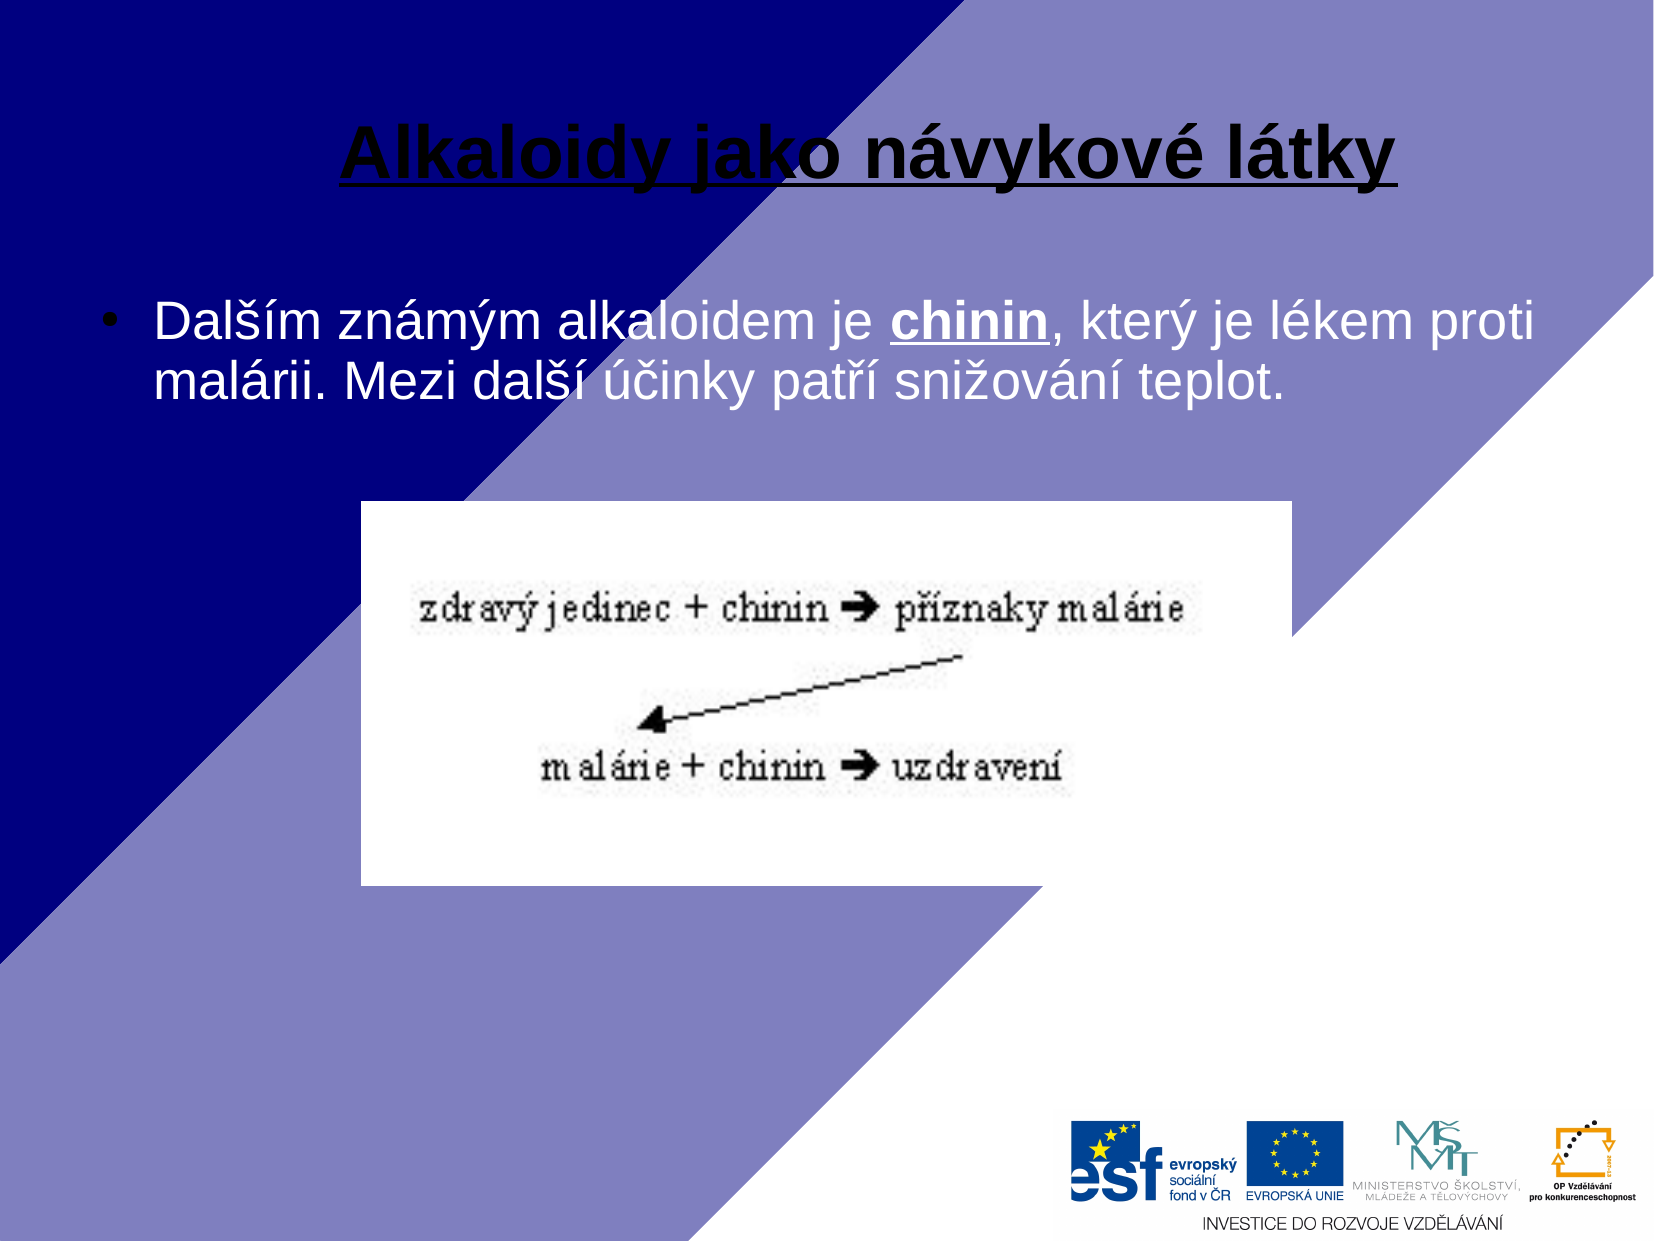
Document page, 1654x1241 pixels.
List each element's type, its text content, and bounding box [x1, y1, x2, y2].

picture [1053, 1109, 1654, 1241]
picture [361, 501, 1292, 886]
list Dalším známým alkaloidem je chinin, který je lékem proti malárii. Mezi další účinky patří snižování teplot. [82, 290, 1571, 1109]
title Alkaloidy jako návykové látky [82, 49, 1571, 257]
